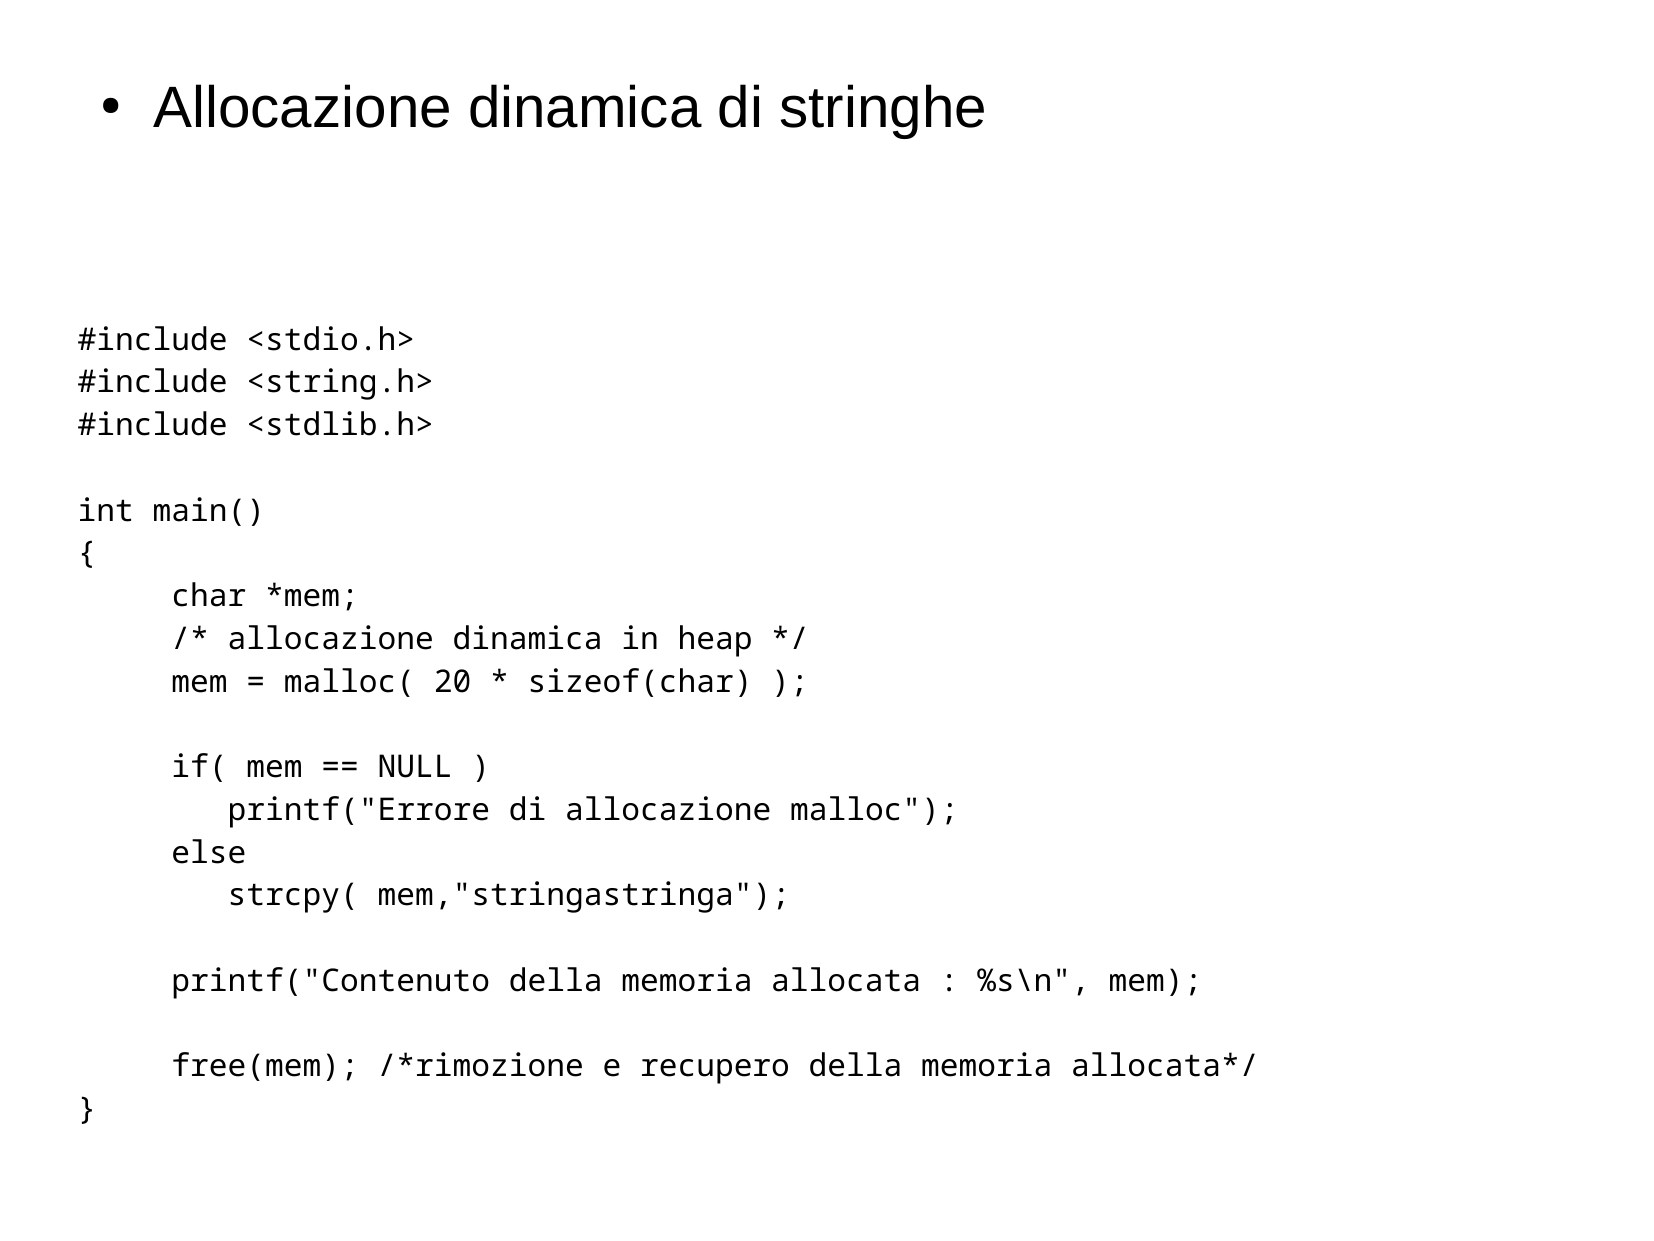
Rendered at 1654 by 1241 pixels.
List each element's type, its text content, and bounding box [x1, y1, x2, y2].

list Allocazione dinamica di stringhe [82, 75, 1571, 180]
list Allocazione dinamica di stringhe [82, 1066, 1571, 1171]
text_box #include <stdio.h> #include <string.h> #include <stdlib.h> int main() { char *mem; /* allocazione dinamica in heap */ mem = malloc( 20 * sizeof(char) ); if( mem == NULL ) printf("Errore di allocazione malloc"); else strcpy( mem,"stringastringa"); printf("Contenuto della memoria allocata : %s\n", mem); free(mem); /*rimozione e recupero della memoria allocata*/ } [62, 180, 1654, 1066]
